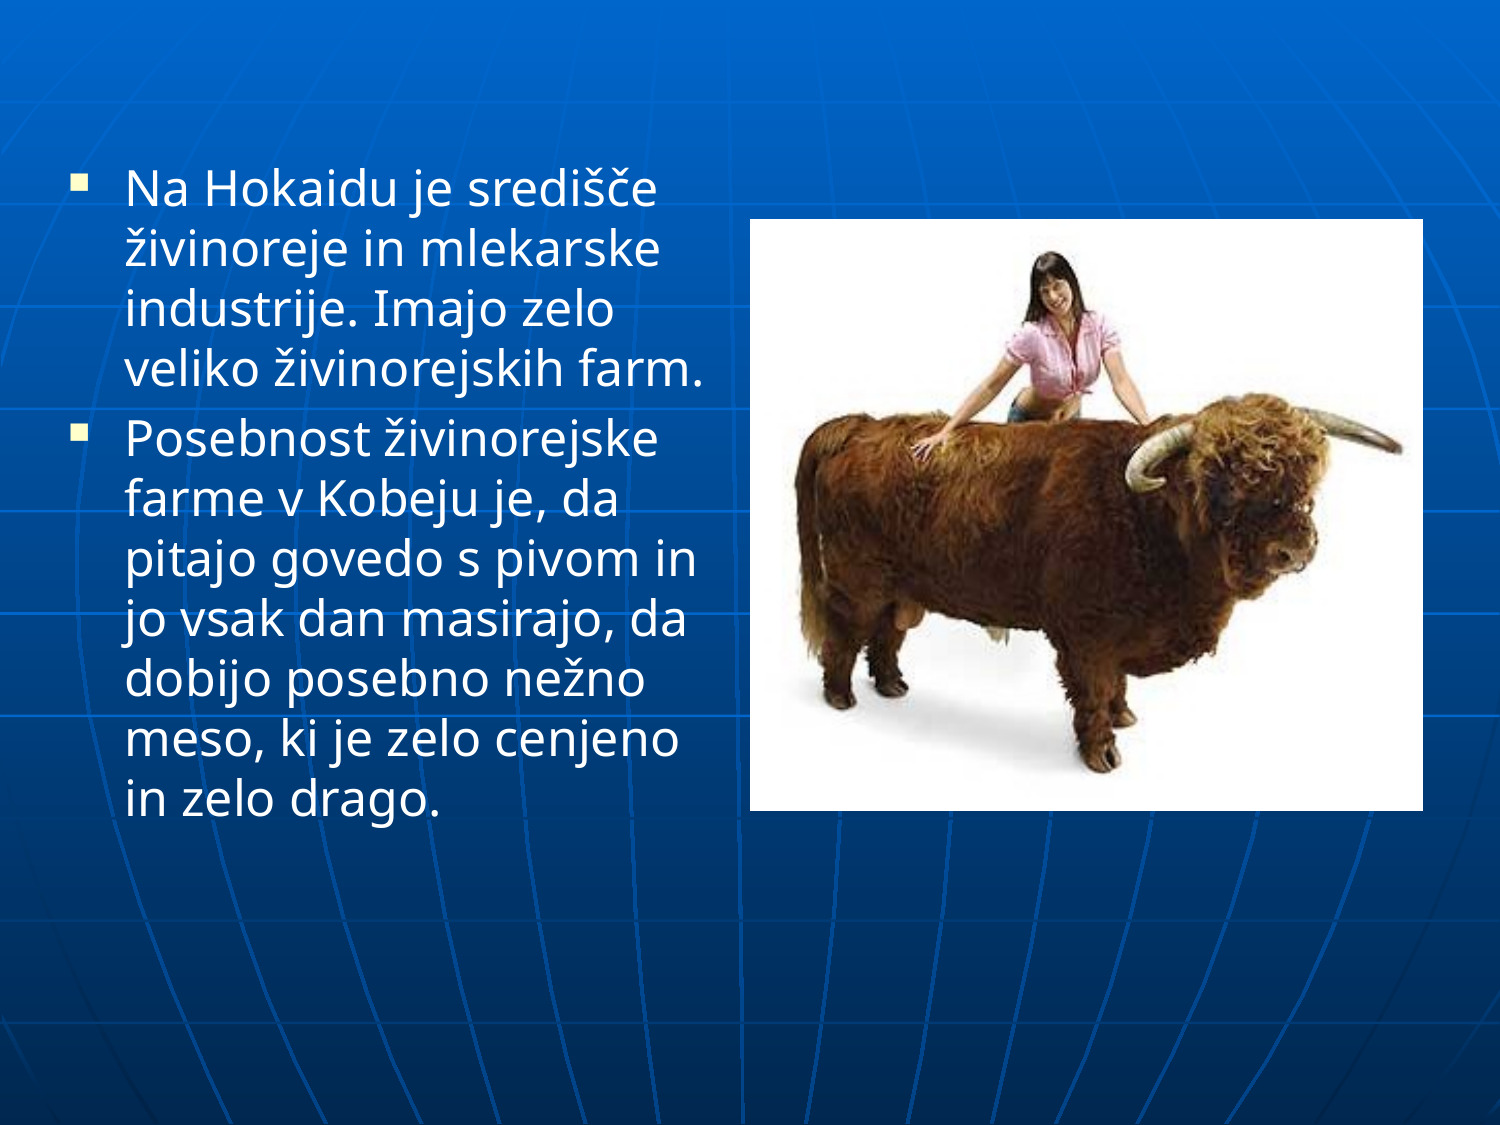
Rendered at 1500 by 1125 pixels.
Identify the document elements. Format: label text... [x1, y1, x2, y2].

picture [750, 219, 1423, 811]
list Na Hokaidu je središče živinoreje in mlekarske industrije. Imajo zelo veliko živinorejskih farm. Posebnost živinorejske farme v Kobeju je, da pitajo govedo s pivom in jo vsak dan masirajo, da dobijo posebno nežno meso, ki je zelo cenjeno in zelo drago. [53, 148, 752, 976]
